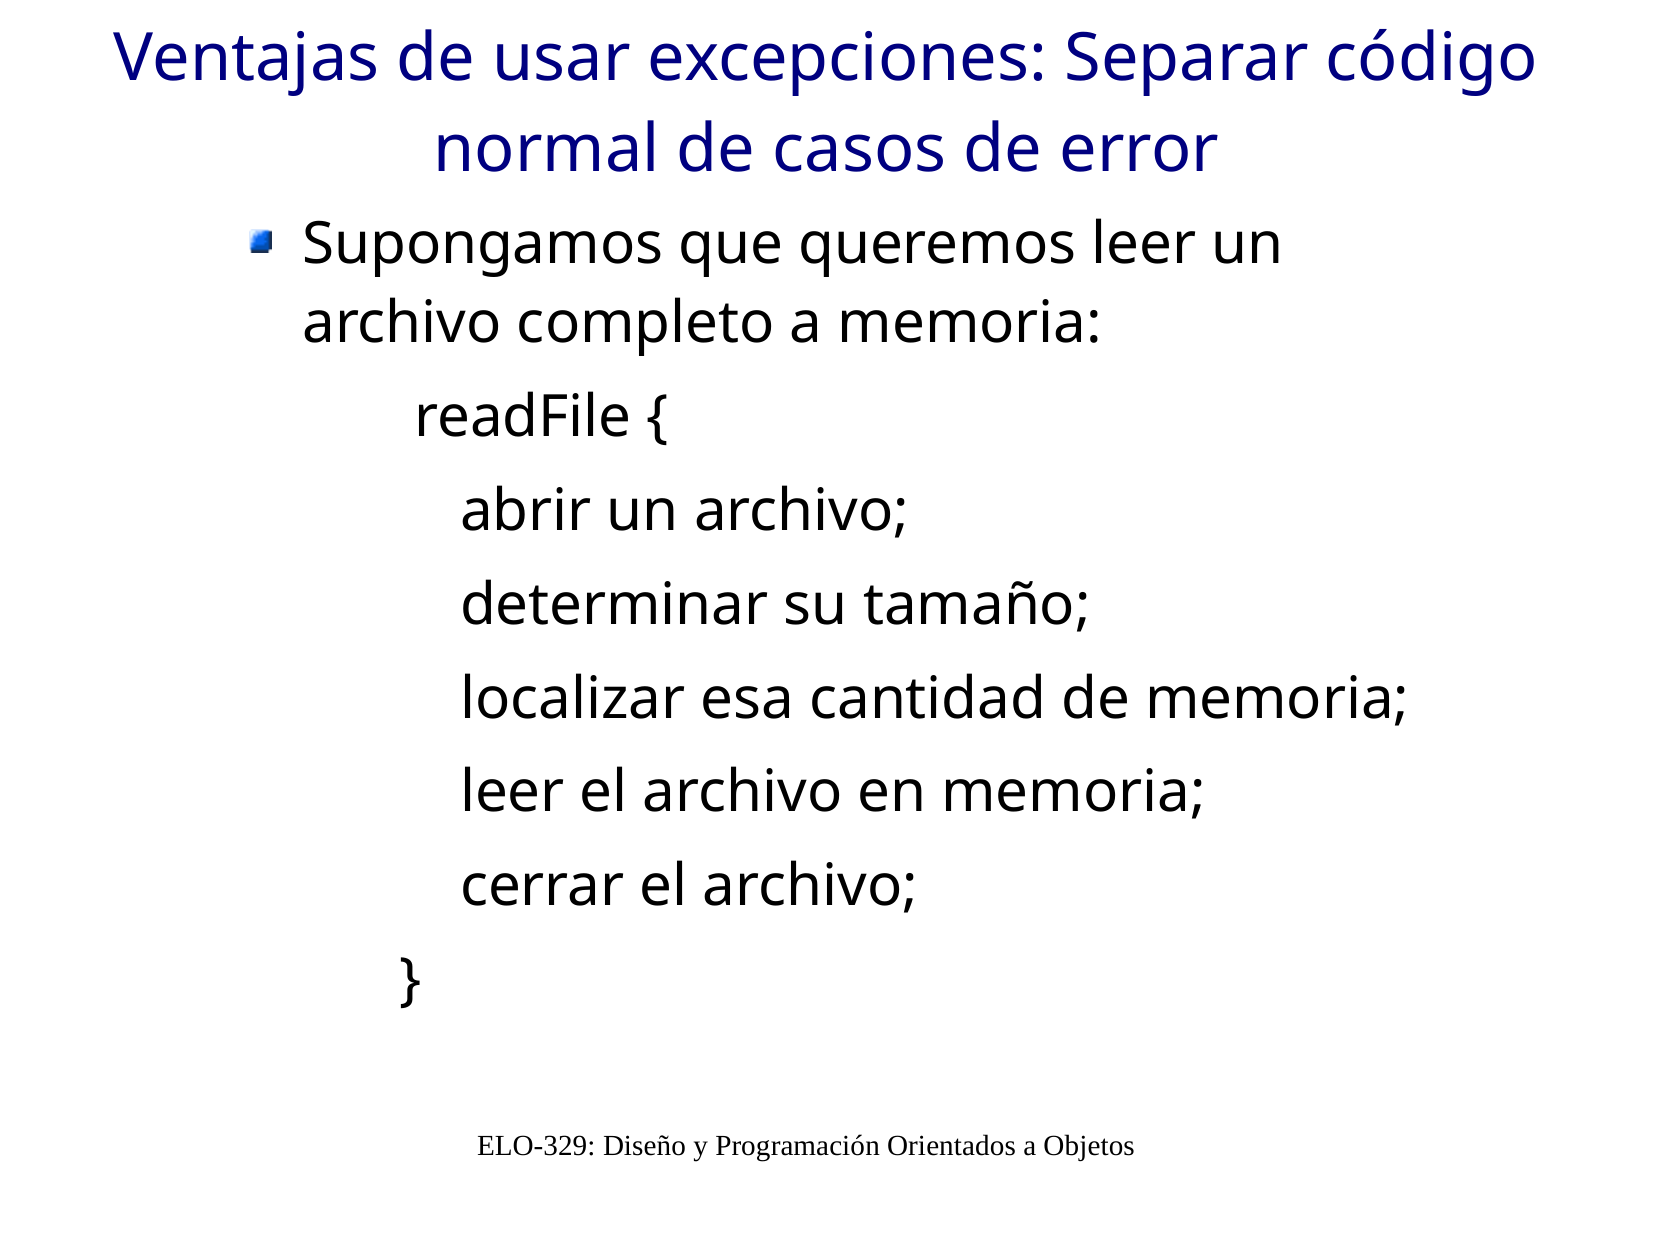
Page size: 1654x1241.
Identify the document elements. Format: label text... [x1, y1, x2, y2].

list Supongamos que queremos leer un archivo completo a memoria: readFile { abrir un archivo; determinar su tamaño; localizar esa cantidad de memoria; leer el archivo en memoria; cerrar el archivo; } [231, 201, 1465, 1102]
title Ventajas de usar excepciones: Separar código normal de casos de error [82, 25, 1571, 174]
